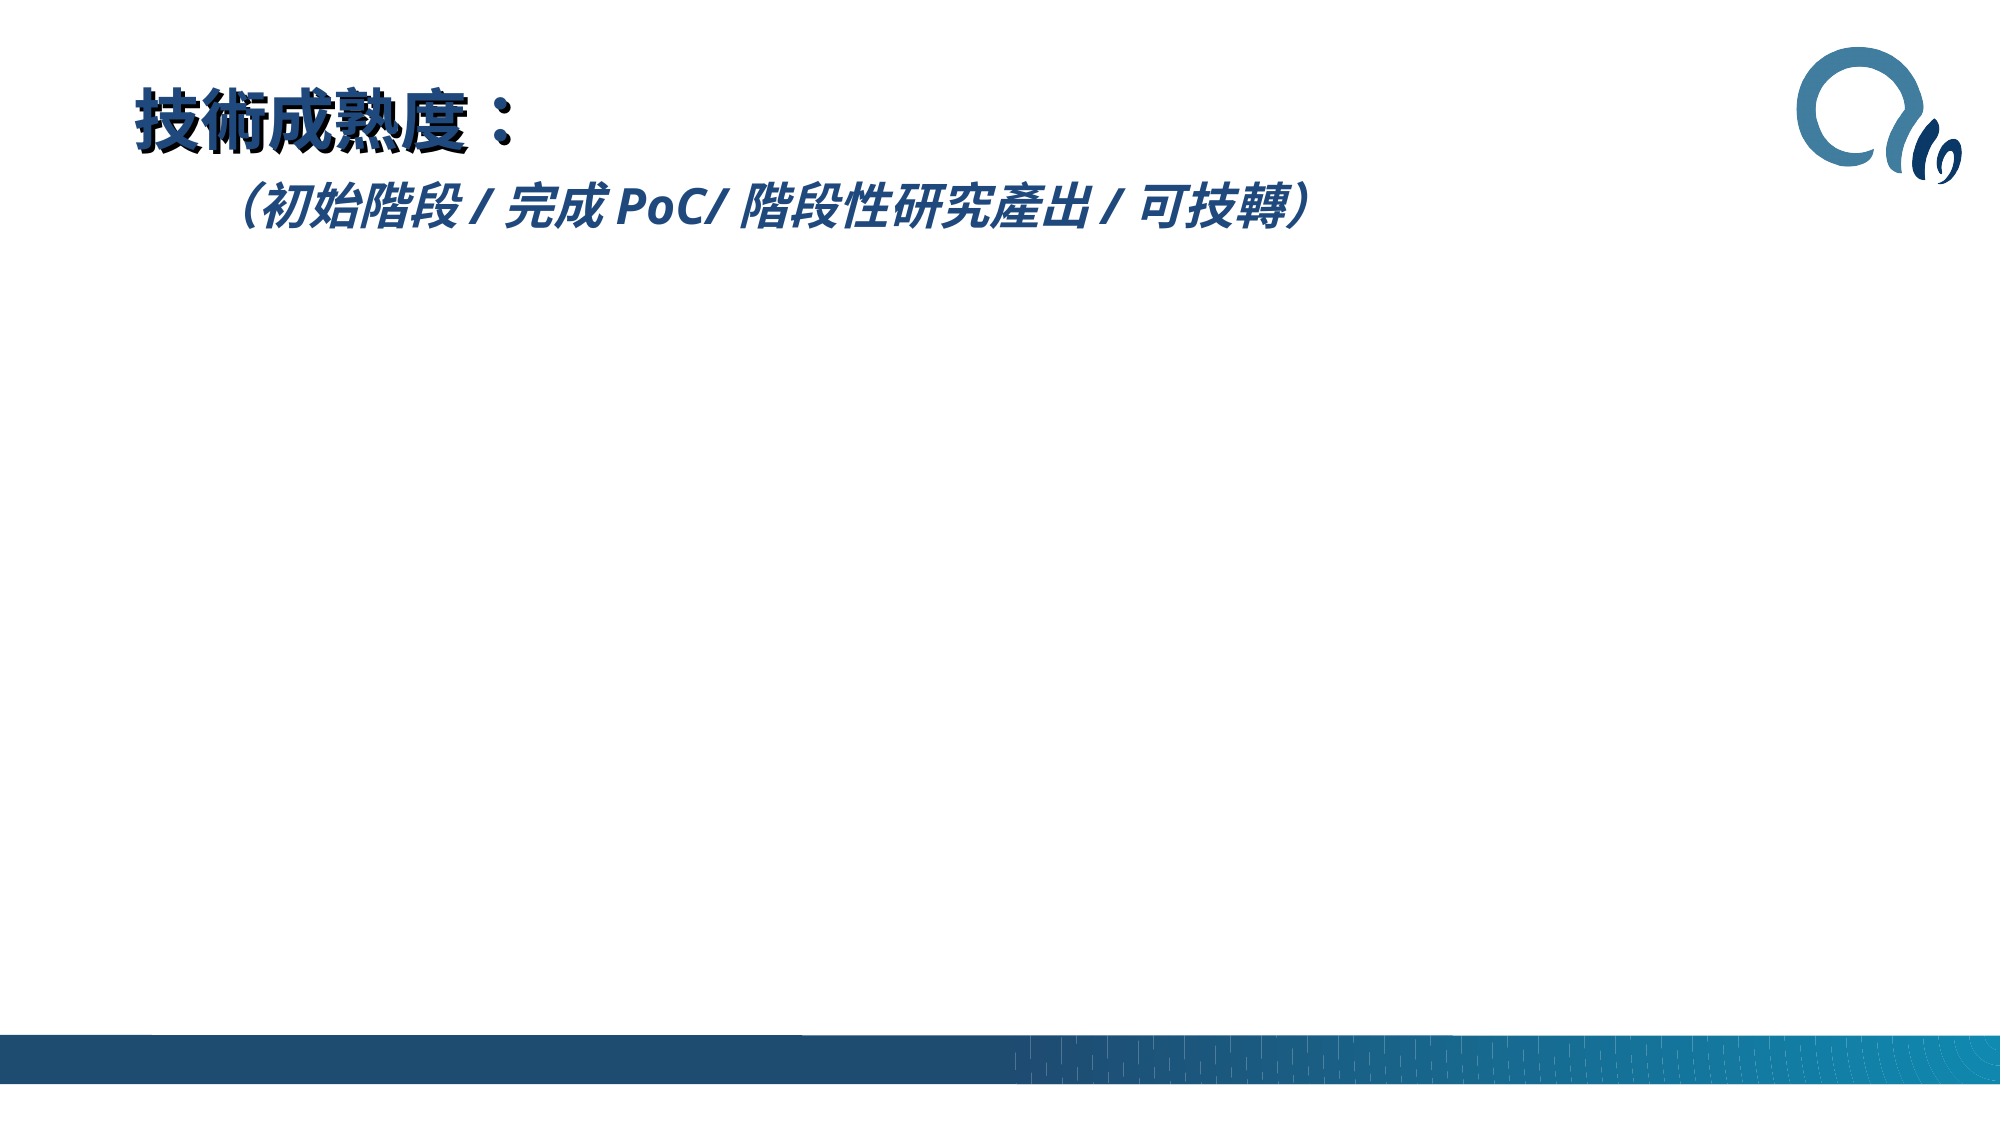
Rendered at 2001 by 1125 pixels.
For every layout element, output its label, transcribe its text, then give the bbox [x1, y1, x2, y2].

text_box 技術成熟度： （初始階段/完成PoC/階段性研究產出/可技轉） [118, 70, 1446, 248]
